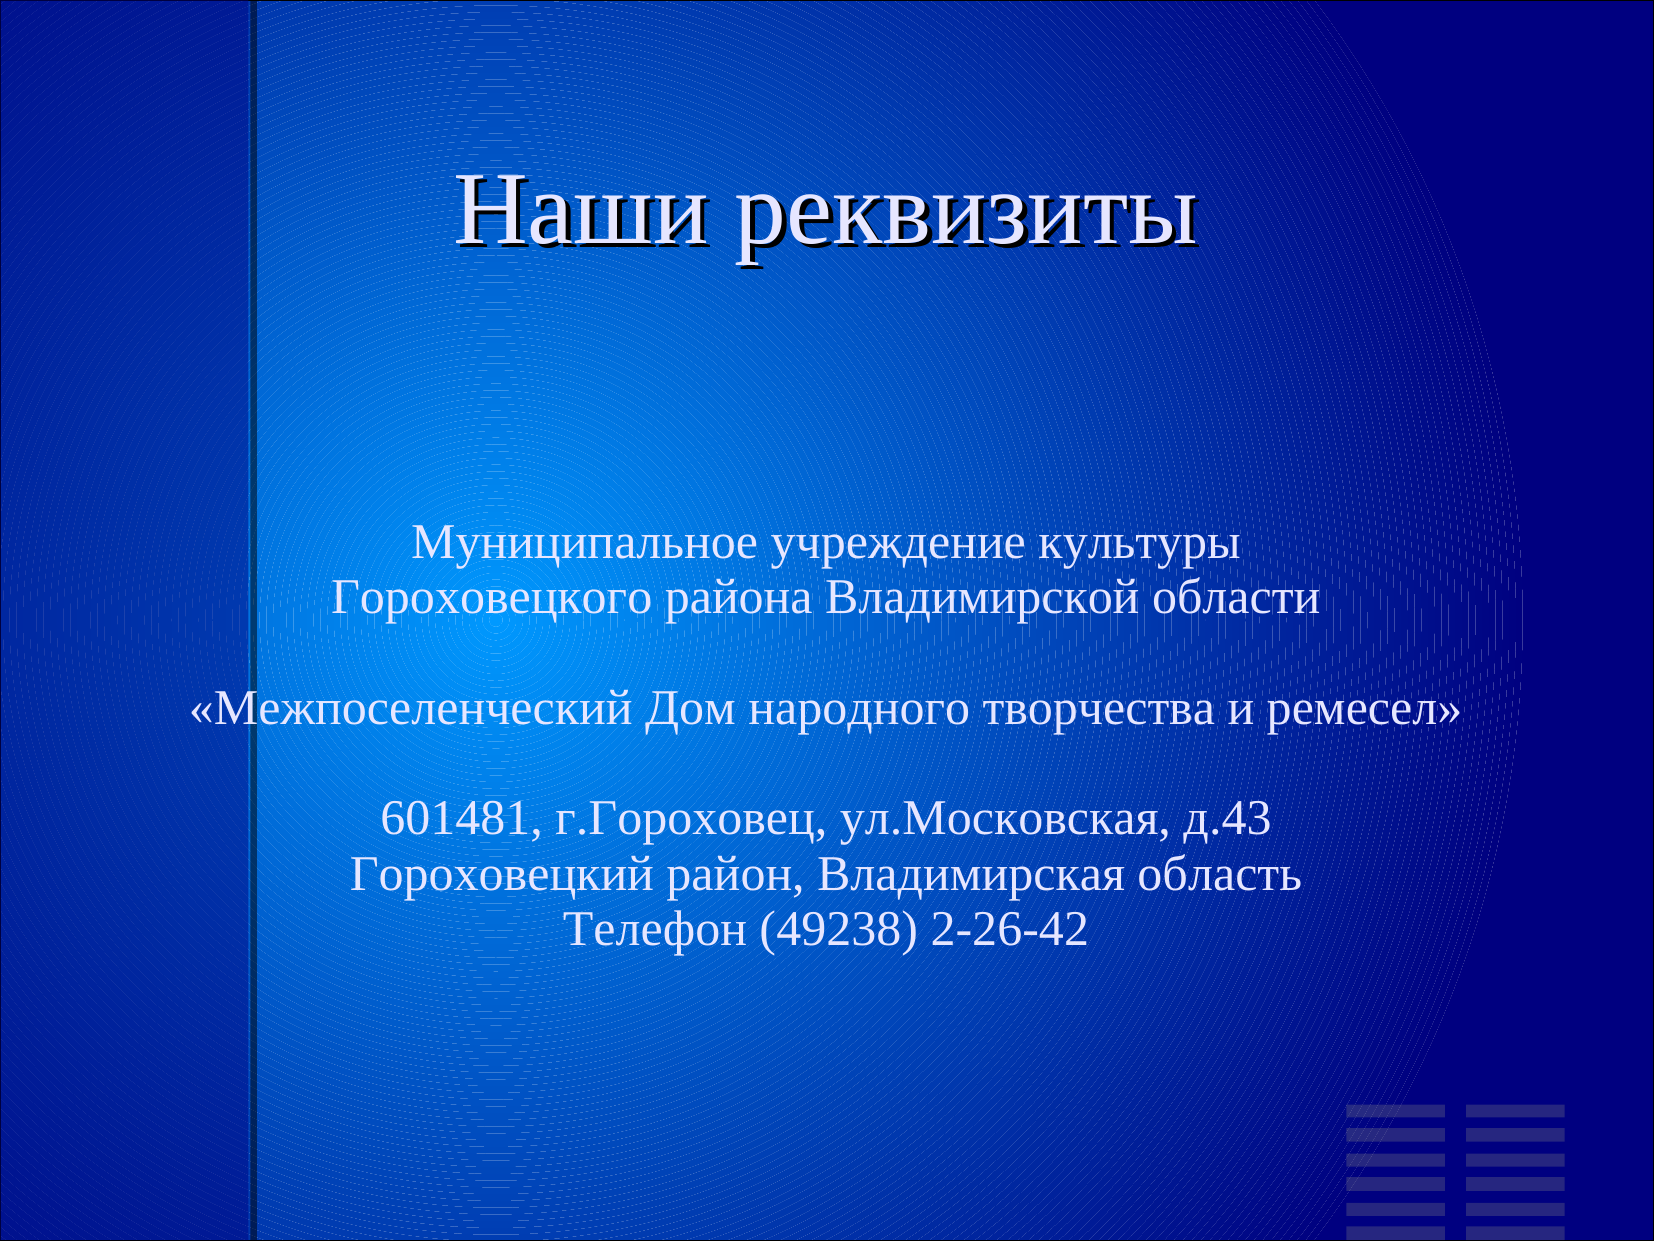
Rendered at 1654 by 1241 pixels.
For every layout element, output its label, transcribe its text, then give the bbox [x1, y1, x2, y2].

title Наши реквизиты [119, 104, 1533, 312]
subtitle Муниципальное учреждение культуры Гороховецкого района Владимирской области «Межпоселенческий Дом народного творчества и ремесел» 601481, г.Гороховец, ул.Московская, д.43 Гороховецкий район, Владимирская область Телефон (49238) 2-26-42 [119, 344, 1533, 1126]
